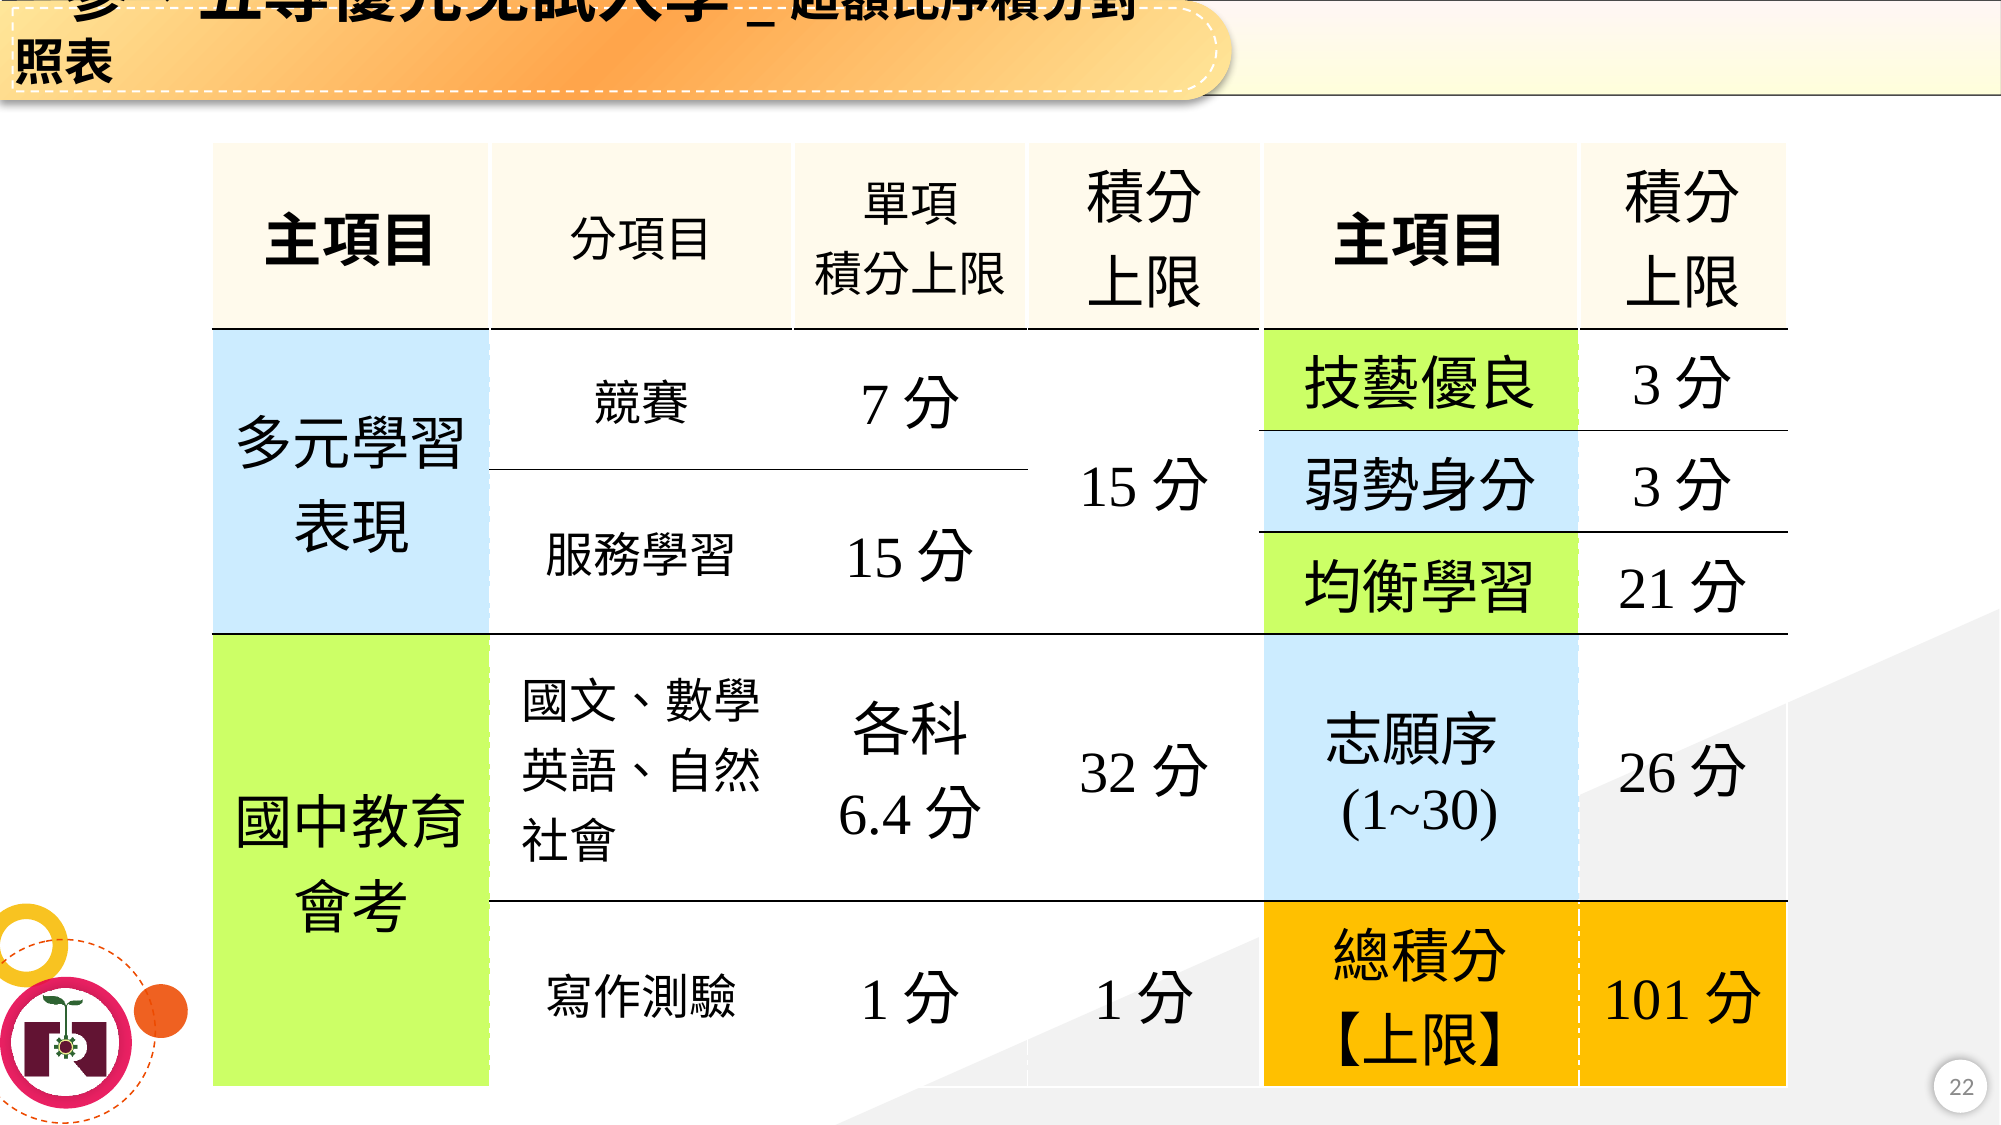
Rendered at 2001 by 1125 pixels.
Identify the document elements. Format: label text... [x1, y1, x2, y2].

table_cell 15分 [793, 470, 1027, 633]
picture [11, 988, 119, 1096]
table_cell 21分 [1579, 533, 1786, 633]
table_cell 各科 6.4分 [793, 635, 1027, 900]
table_cell 101分 [1579, 902, 1786, 1086]
text_box 參、五專優先免試入學_超額比序積分對照表 [0, 0, 1200, 106]
table_cell 國中教育會考 [213, 635, 490, 1086]
table_header 分項目 [492, 143, 791, 328]
table_header 積分上限 [1581, 143, 1786, 328]
table_header 單項 積分上限 [795, 143, 1025, 328]
table_cell 1分 [1027, 902, 1259, 1086]
table_cell 3分 [1579, 330, 1786, 430]
text_box [1200, 4, 1232, 97]
table_cell 弱勢身分 [1264, 431, 1579, 531]
table_cell 7分 [793, 330, 1027, 469]
table_header 積分 上限 [1029, 143, 1260, 328]
table_cell 寫作測驗 [490, 902, 793, 1086]
table_cell 技藝優良 [1264, 330, 1579, 430]
table_cell 均衡學習 [1264, 533, 1579, 633]
table_cell 3分 [1579, 431, 1786, 531]
table_cell 總積分【上限】 [1264, 902, 1579, 1086]
table_cell 32分 [1027, 635, 1259, 900]
table_cell 競賽 [490, 330, 793, 469]
table_cell 服務學習 [490, 470, 793, 633]
table_cell 國文、數學英語、自然社會 [490, 635, 793, 900]
table_cell 多元學習表現 [213, 330, 490, 633]
table_cell 1分 [793, 902, 1027, 1086]
table_cell 志願序(1~30) [1264, 635, 1579, 900]
table_header 主項目 [213, 143, 488, 328]
table_header 主項目 [1264, 143, 1577, 328]
table_cell 15分 [1027, 330, 1259, 633]
table_cell 26分 [1579, 635, 1786, 900]
